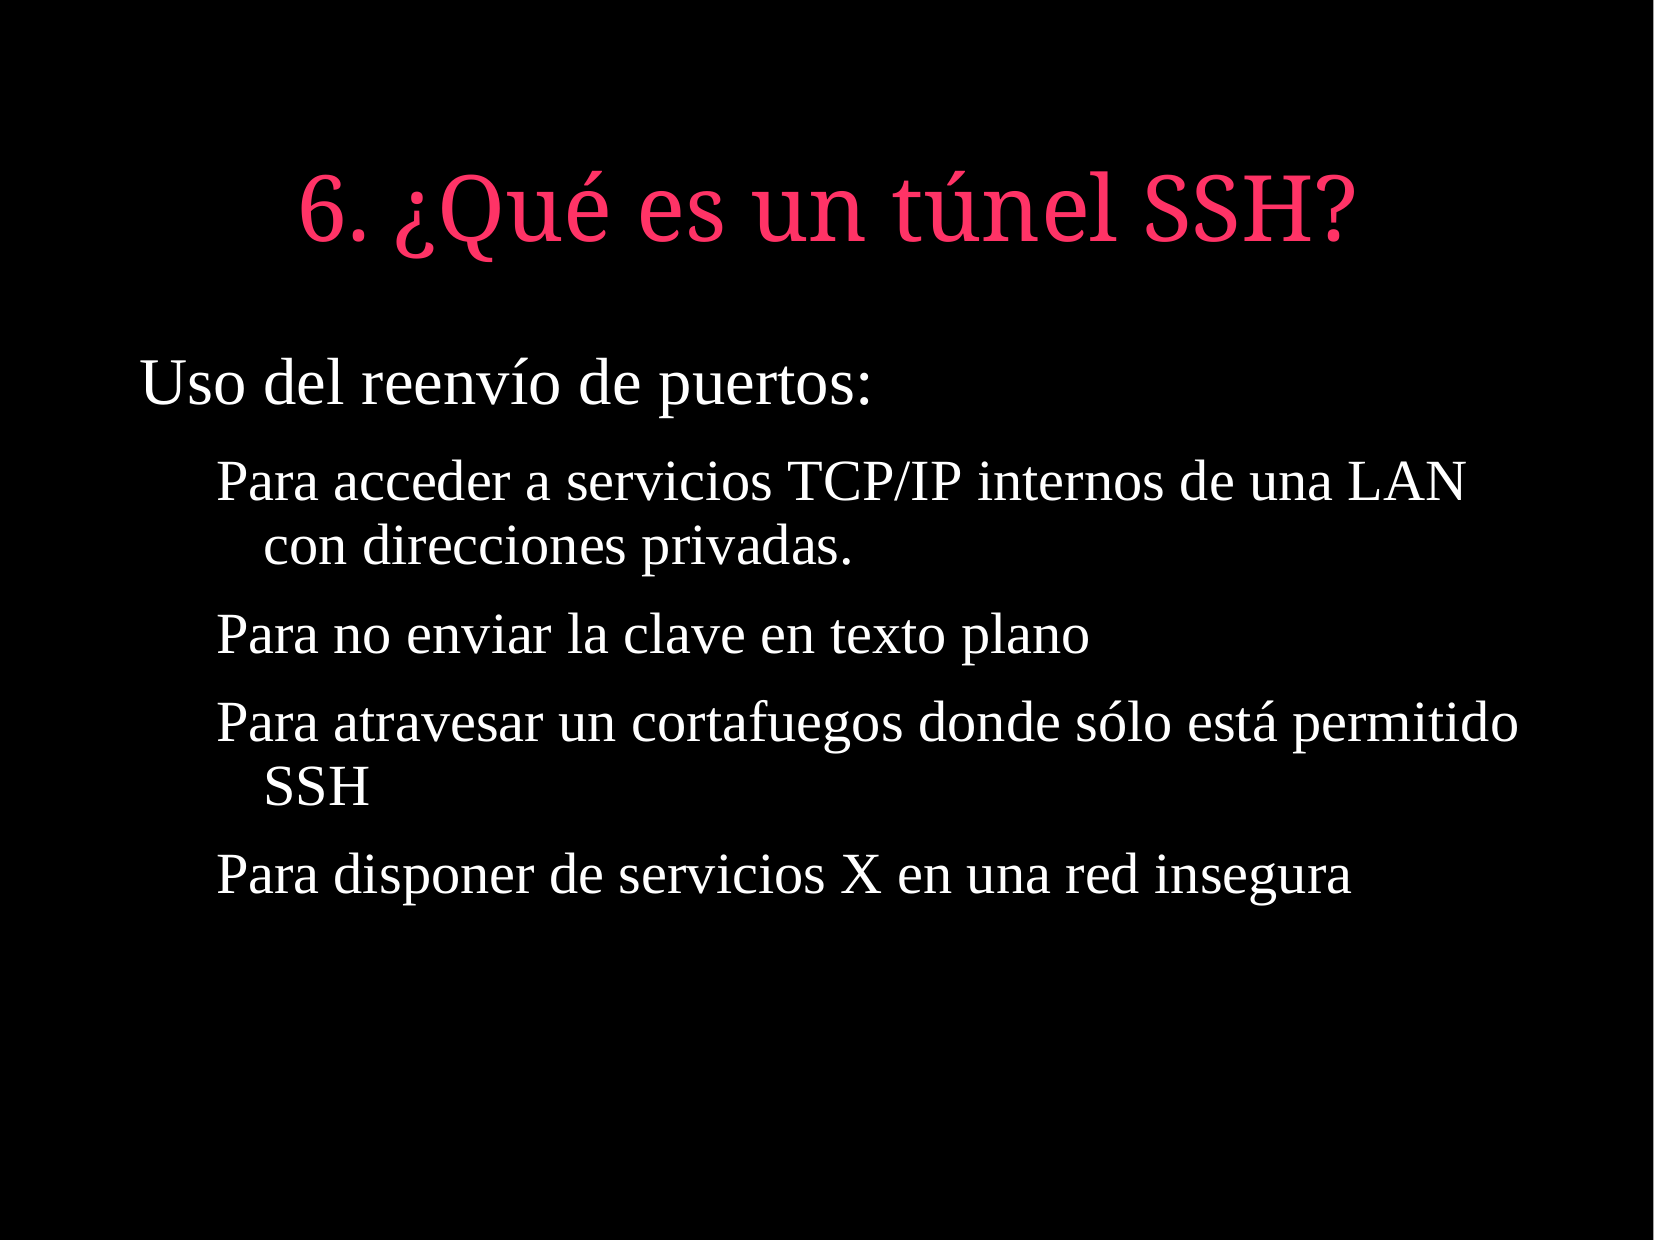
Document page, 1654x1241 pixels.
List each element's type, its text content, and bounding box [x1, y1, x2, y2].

list Uso del reenvío de puertos: Para acceder a servicios TCP/IP internos de una LAN con direcciones privadas. Para no enviar la clave en texto plano Para atravesar un cortafuegos donde sólo está permitido SSH Para disponer de servicios X en una red insegura [121, 344, 1534, 1127]
title 6. ¿Qué es un túnel SSH? [121, 102, 1534, 311]
